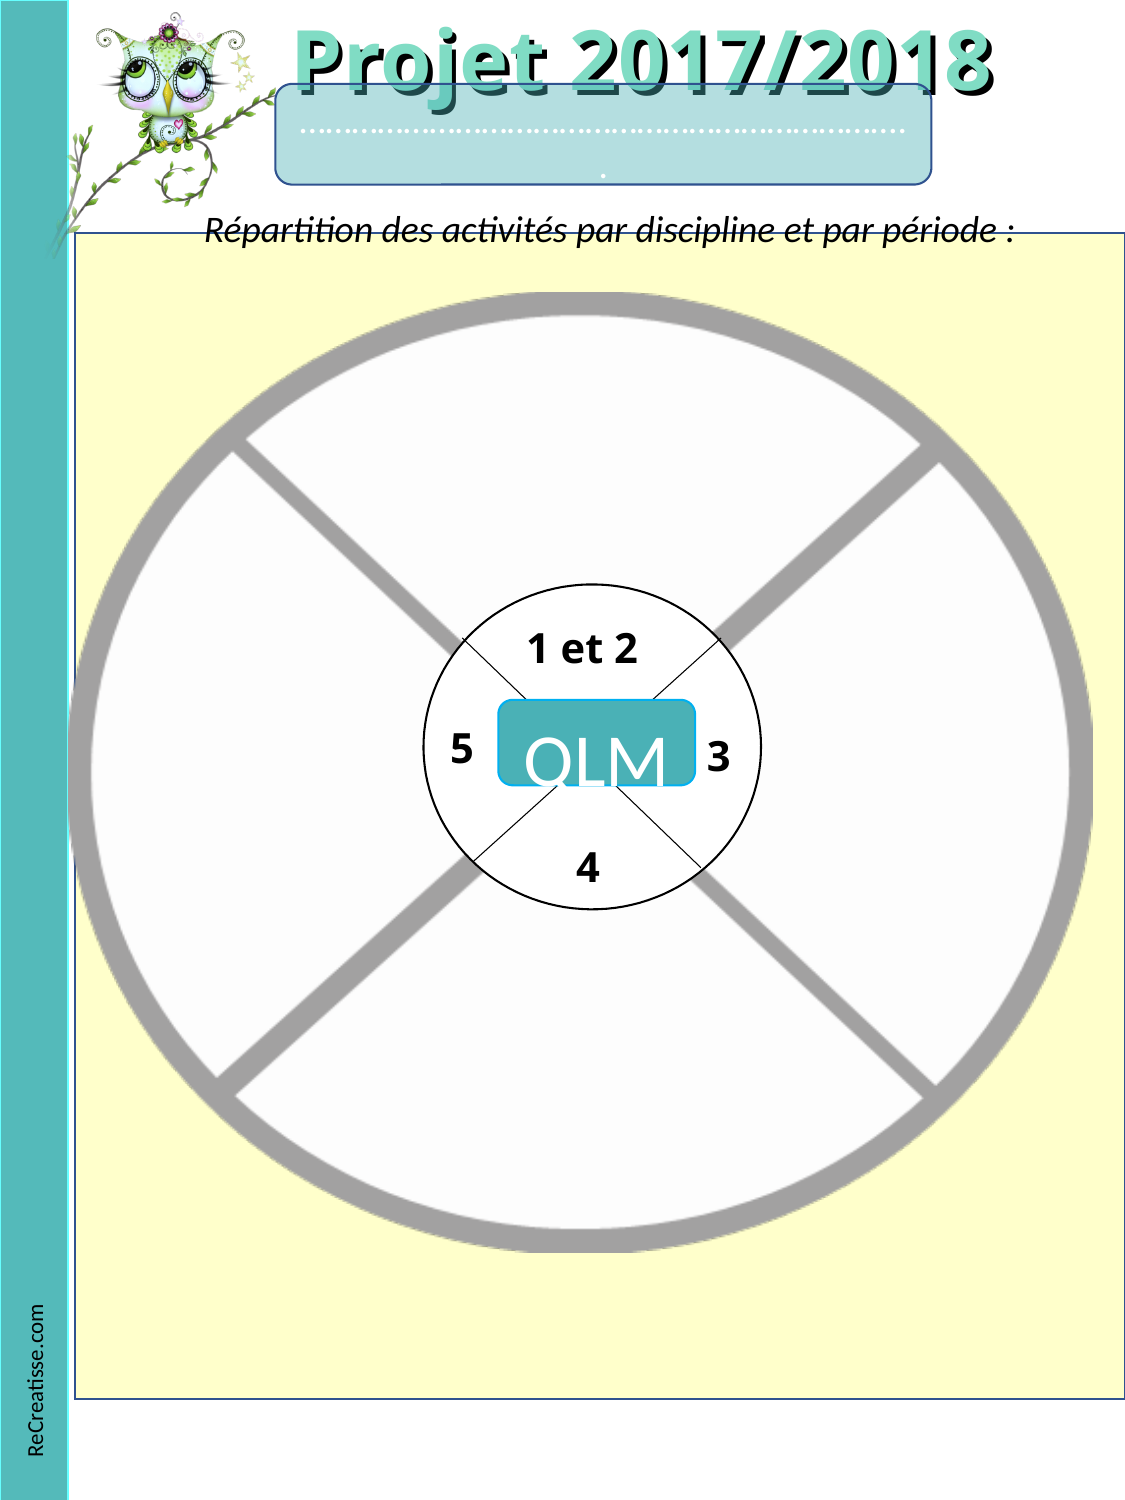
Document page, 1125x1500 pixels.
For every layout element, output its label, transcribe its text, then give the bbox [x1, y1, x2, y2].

picture [68, 292, 1093, 1253]
text_box QLM [533, 743, 564, 781]
text_box 5 [435, 714, 489, 779]
picture [44, 12, 276, 259]
text_box Projet 2017/2018 [275, 0, 1009, 115]
text_box 4 [561, 833, 615, 899]
text_box QLM [498, 699, 696, 786]
text_box 1 et 2 [511, 614, 654, 679]
text_box [423, 641, 555, 861]
text_box Projet 2017/2018 [868, 45, 879, 81]
text_box Répartition des activités par discipline et par période : [189, 198, 1032, 258]
text_box ReCreatisse.com [13, 1289, 55, 1473]
text_box [75, 233, 1125, 1399]
text_box Projet 2017/2018 [639, 45, 650, 81]
text_box [474, 640, 762, 910]
text_box QLM [617, 749, 657, 786]
text_box [466, 584, 719, 699]
text_box [0, 0, 68, 1500]
text_box 3 [692, 722, 746, 787]
text_box …………………………………………………………….. [275, 83, 932, 185]
